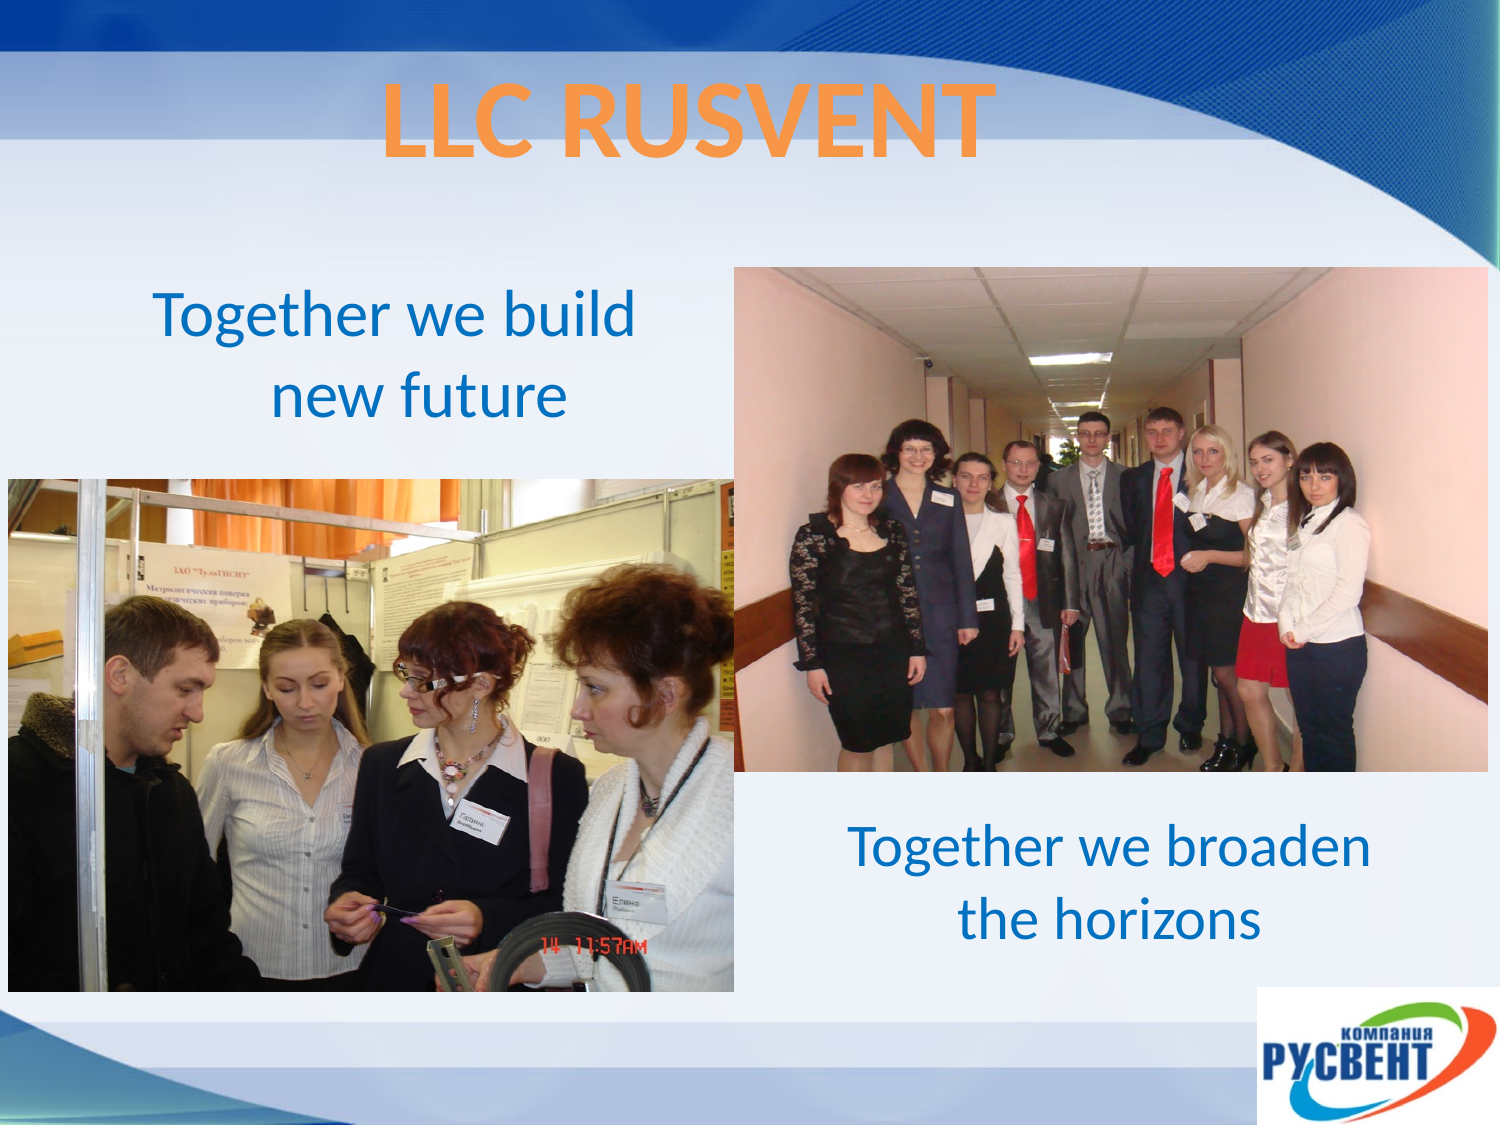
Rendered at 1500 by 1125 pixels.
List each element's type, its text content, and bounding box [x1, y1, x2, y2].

title LLC RUSVENT [324, 19, 1054, 207]
list Together we broaden the horizons [790, 798, 1430, 961]
list Together we build new future [53, 262, 658, 461]
picture [8, 267, 1488, 992]
picture [1257, 987, 1500, 1125]
